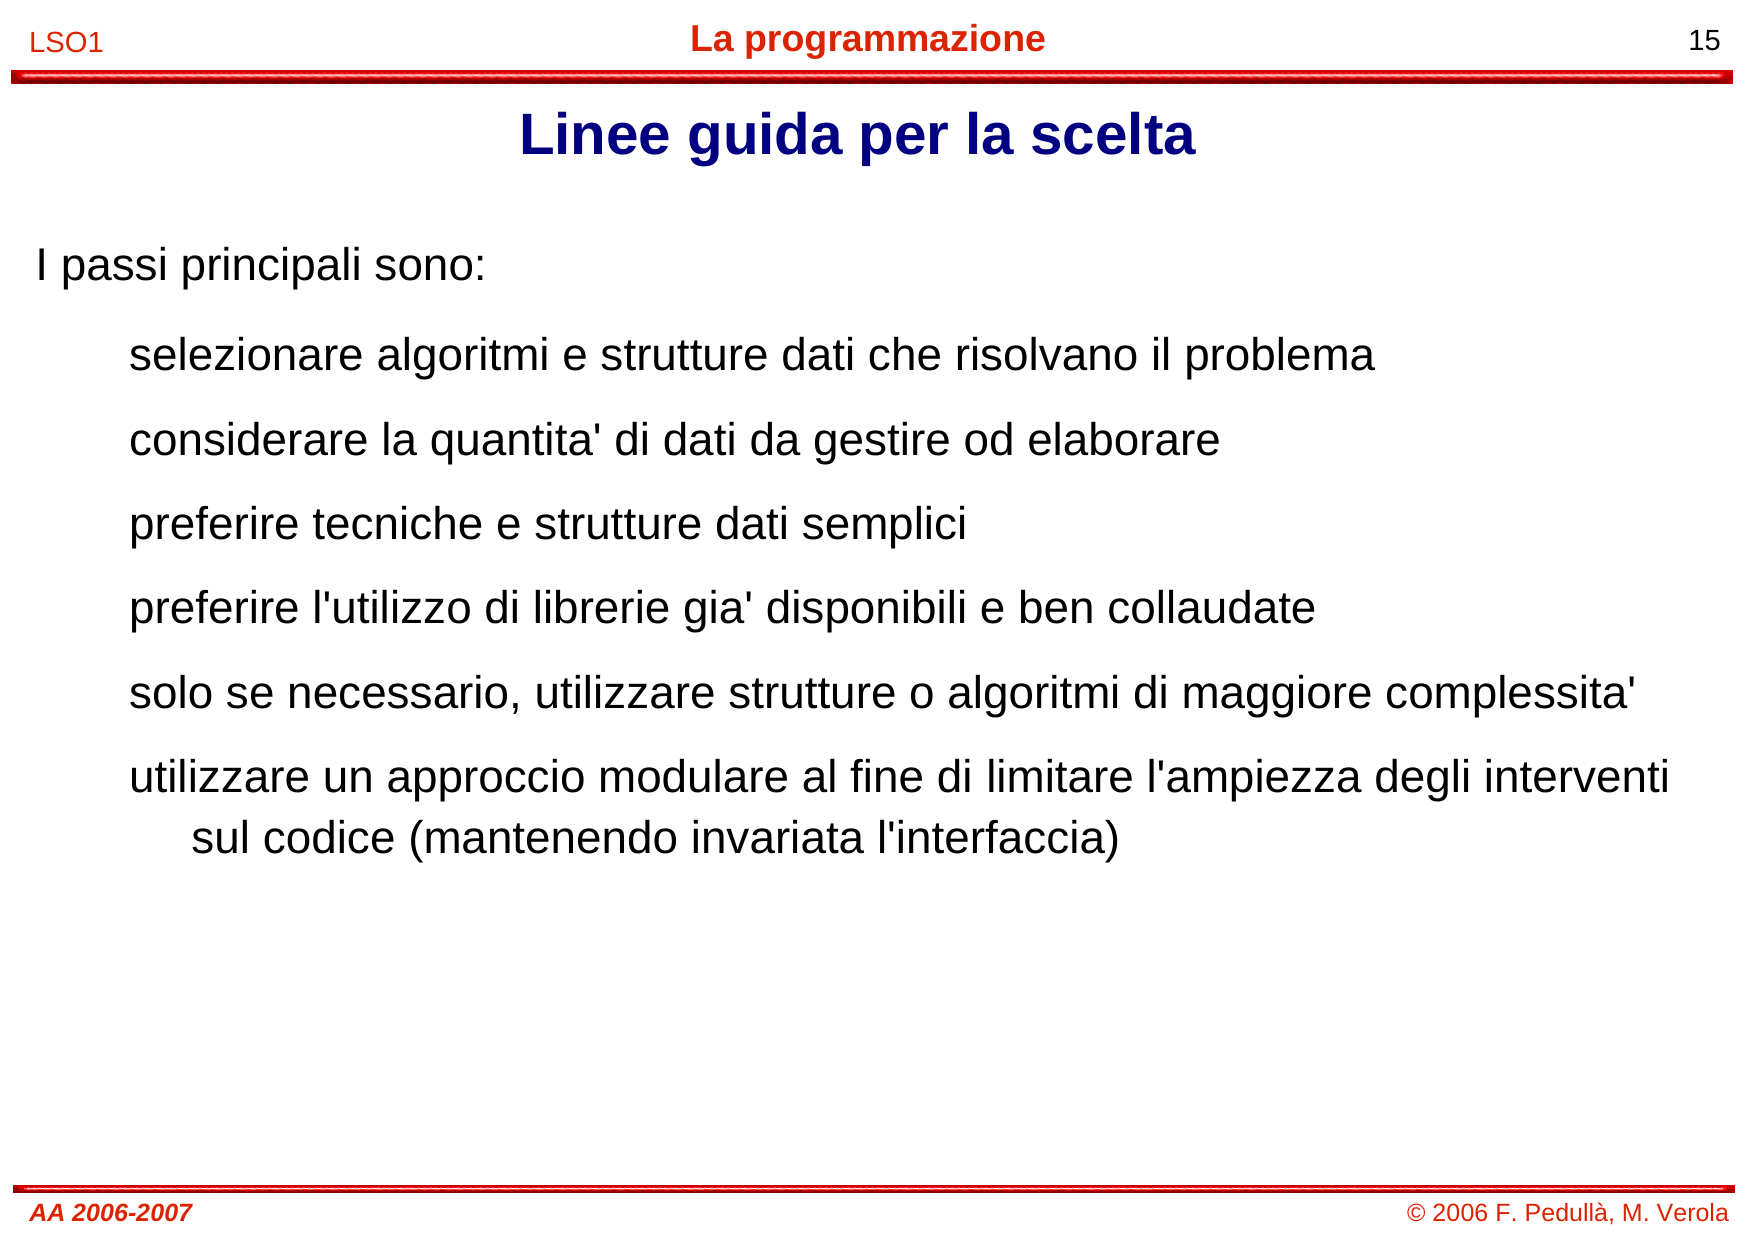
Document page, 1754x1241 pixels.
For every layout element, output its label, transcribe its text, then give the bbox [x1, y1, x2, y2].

text_box Linee guida per la scelta [386, 98, 1330, 187]
list I passi principali sono: selezionare algoritmi e strutture dati che risolvano il problema considerare la quantita' di dati da gestire od elaborare preferire tecniche e strutture dati semplici preferire l'utilizzo di librerie gia' disponibili e ben collaudate solo se necessario, utilizzare strutture o algoritmi di maggiore complessita' utilizzare un approccio modulare al fine di limitare l'ampiezza degli interventi sul codice (mantenendo invariata l'interfaccia) [35, 238, 1717, 1094]
picture [11, 70, 1733, 84]
picture [13, 1185, 1735, 1193]
